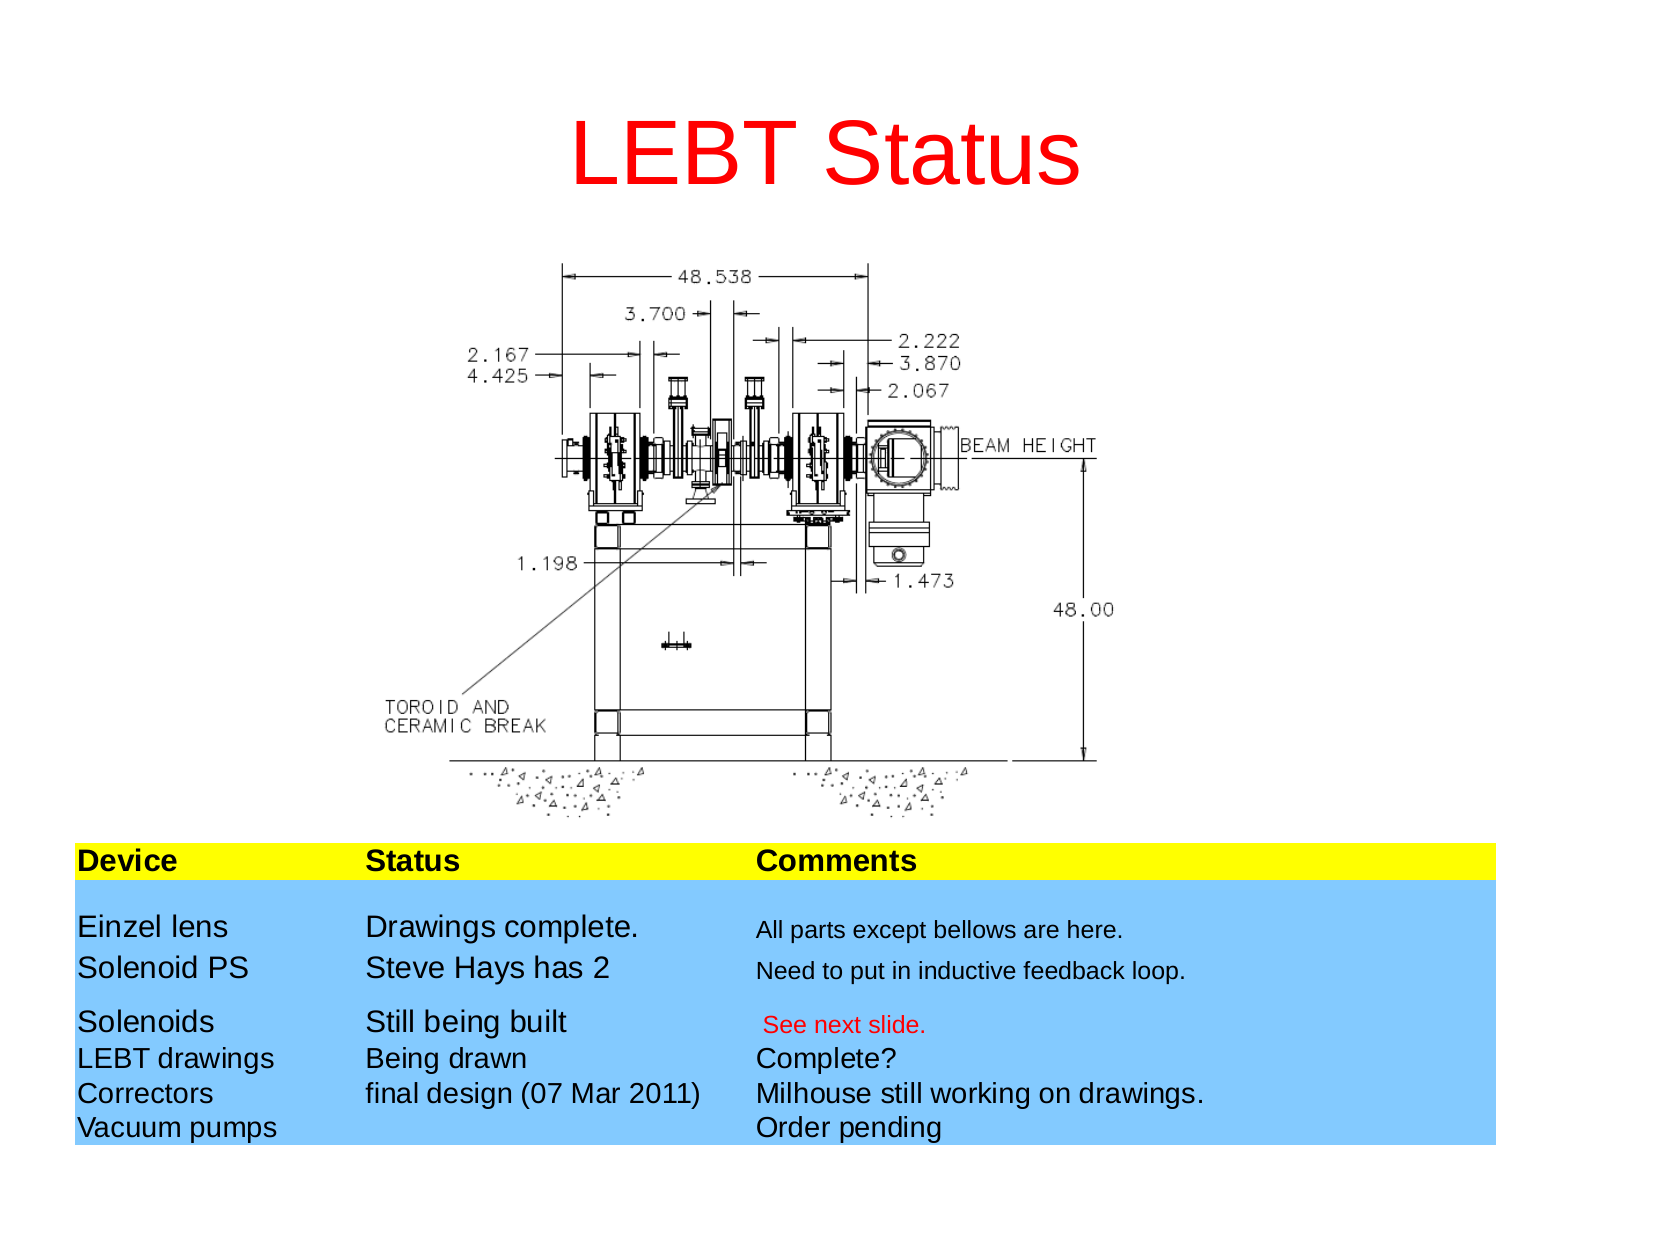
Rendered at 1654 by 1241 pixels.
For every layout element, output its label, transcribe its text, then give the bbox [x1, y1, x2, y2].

picture [336, 217, 1208, 831]
chart [75, 842, 1499, 1148]
title LEBT Status [82, 49, 1571, 257]
